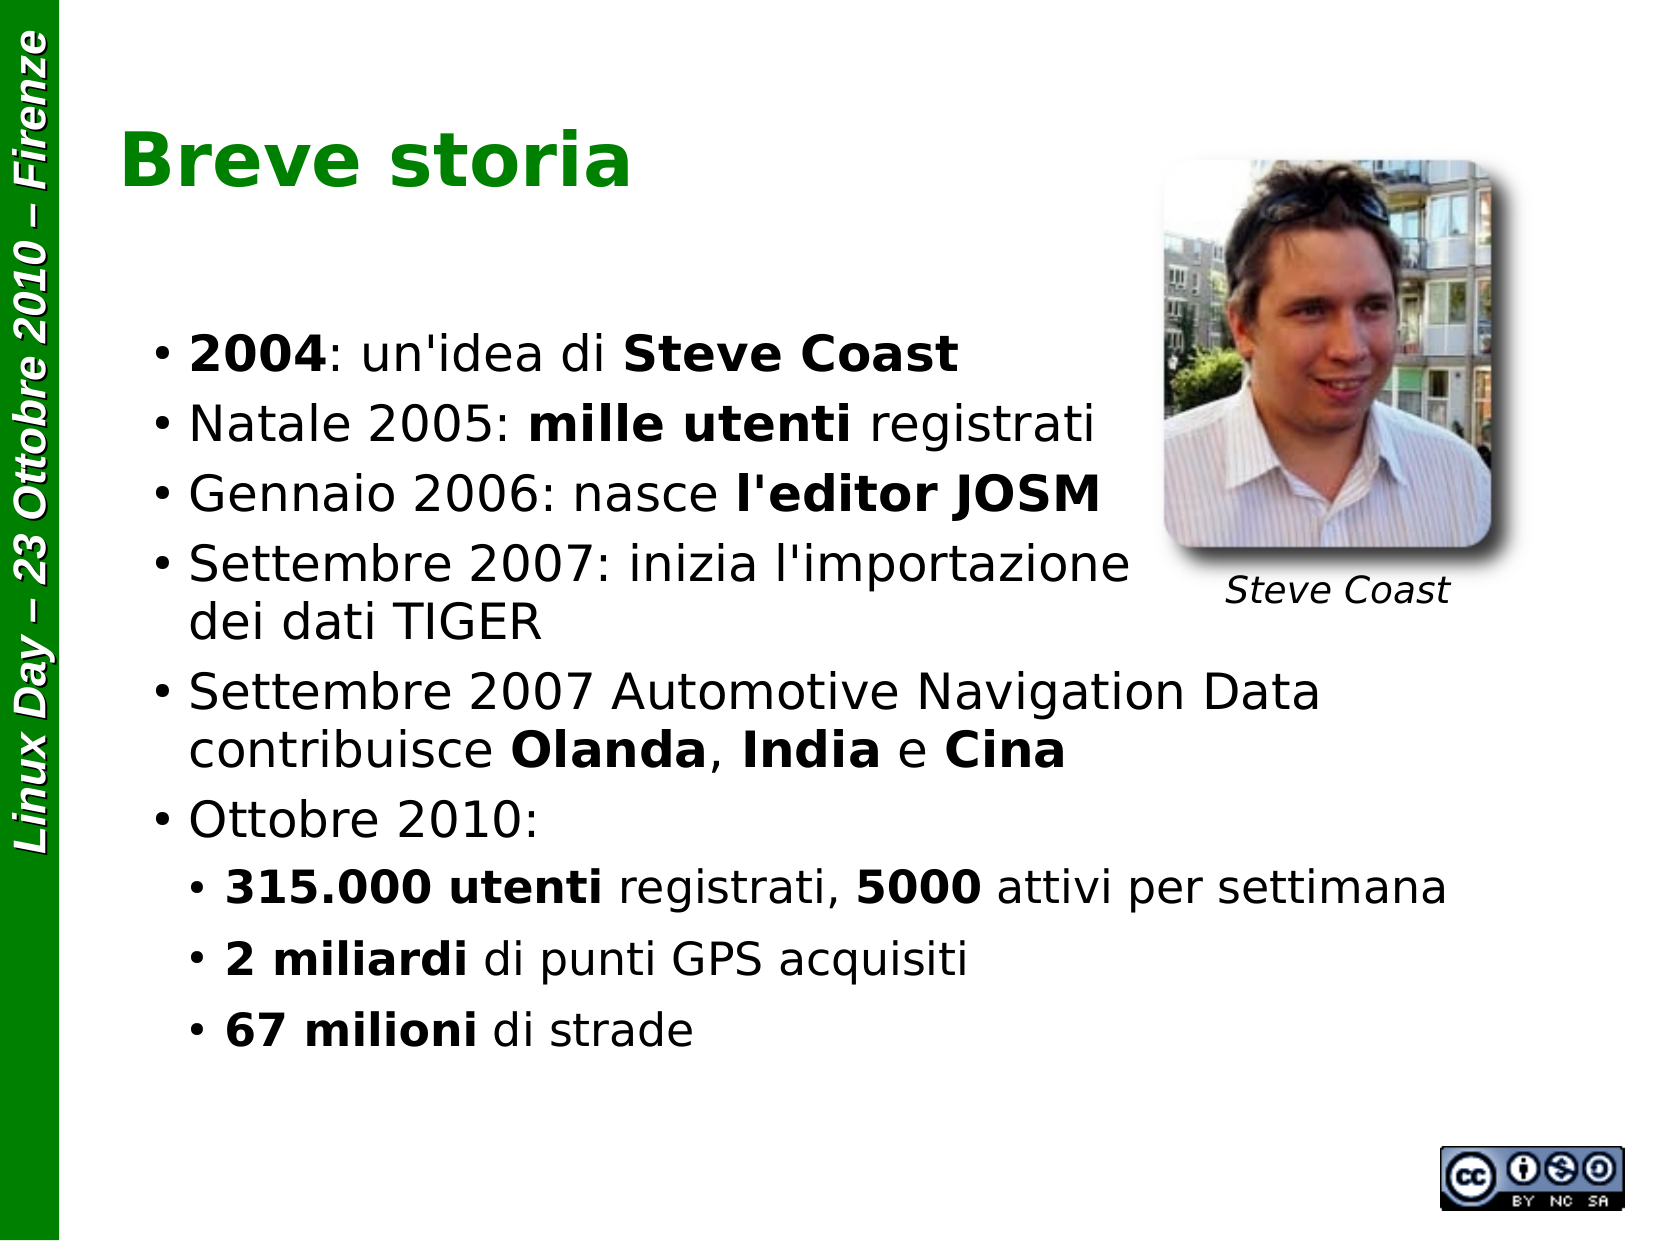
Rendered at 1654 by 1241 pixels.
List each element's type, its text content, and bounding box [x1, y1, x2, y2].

text_box Steve Coast [1210, 561, 1466, 621]
picture [1440, 1146, 1625, 1211]
picture [1151, 147, 1536, 592]
title Breve storia [118, 64, 1565, 257]
list 2004: un'idea di Steve Coast Natale 2005: mille utenti registrati Gennaio 2006: nasce l'editor JOSM Settembre 2007: inizia l'importazione dei dati TIGER Settembre 2007 Automotive Navigation Data contribuisce Olanda, India e Cina Ottobre 2010: 315.000 utenti registrati, 5000 attivi per settimana 2 miliardi di punti GPS acquisiti 67 milioni di strade [118, 324, 1571, 1116]
